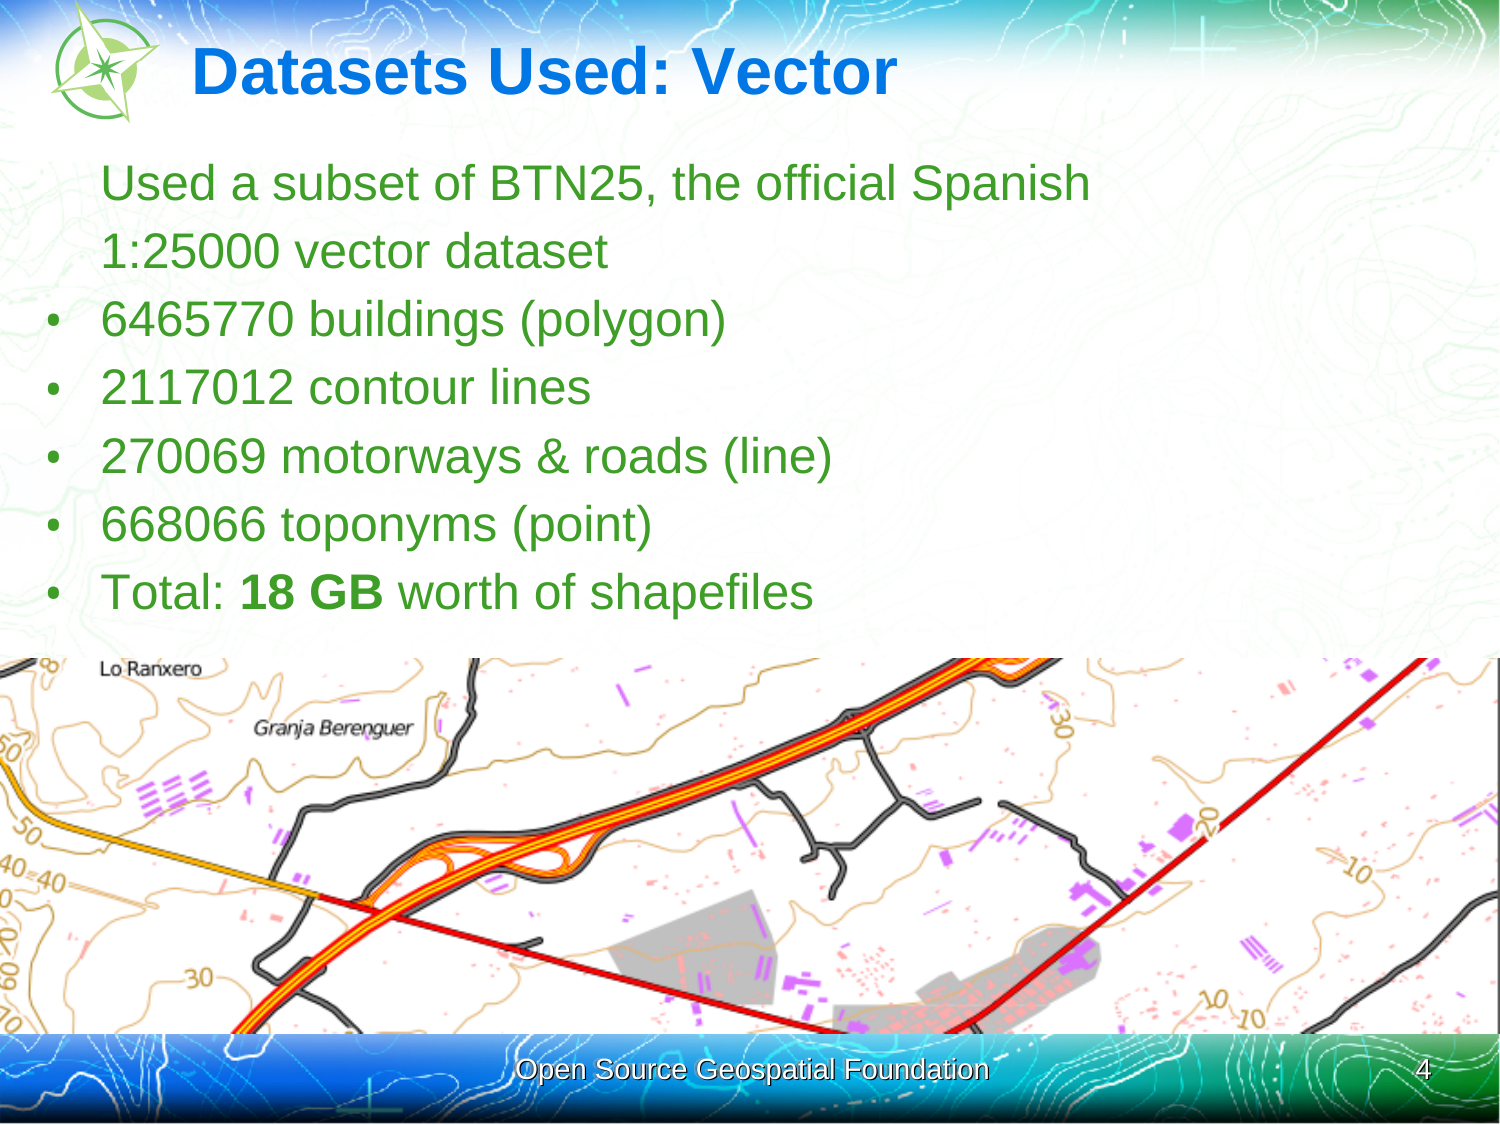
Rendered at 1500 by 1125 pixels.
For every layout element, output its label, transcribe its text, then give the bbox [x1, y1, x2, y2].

list Used a subset of BTN25, the official Spanish 1:25000 vector dataset 6465770 buildings (polygon) 2117012 contour lines 270069 motorways & roads (line) 668066 toponyms (point) Total: 18 GB worth of shapefiles [29, 147, 1477, 658]
title Datasets Used: Vector [177, 20, 1477, 122]
picture [0, 0, 1500, 1125]
